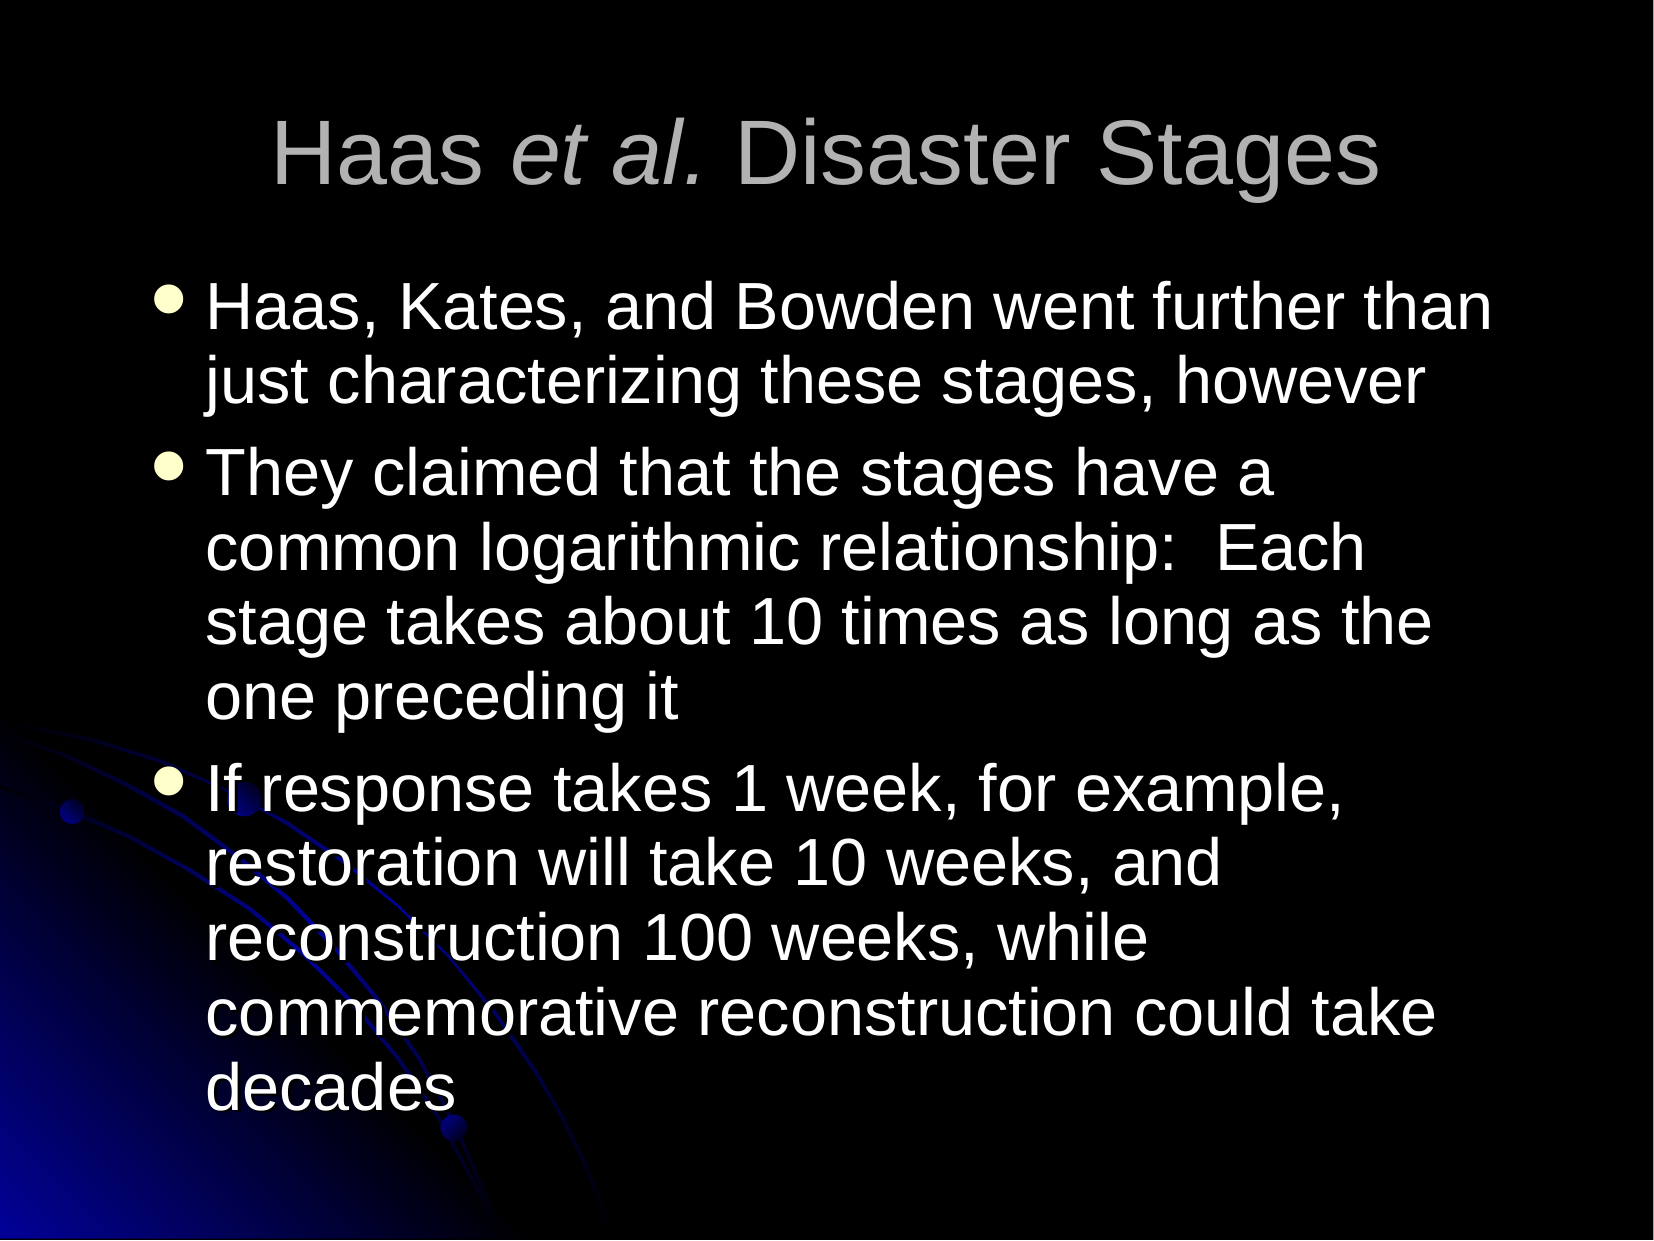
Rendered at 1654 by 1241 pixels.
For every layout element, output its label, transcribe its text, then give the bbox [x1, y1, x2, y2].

list Haas, Kates, and Bowden went further than just characterizing these stages, however They claimed that the stages have a common logarithmic relationship: Each stage takes about 10 times as long as the one preceding it If response takes 1 week, for example, restoration will take 10 weeks, and reconstruction 100 weeks, while commemorative reconstruction could take decades [150, 268, 1531, 1051]
title Haas et al. Disaster Stages [82, 50, 1571, 256]
